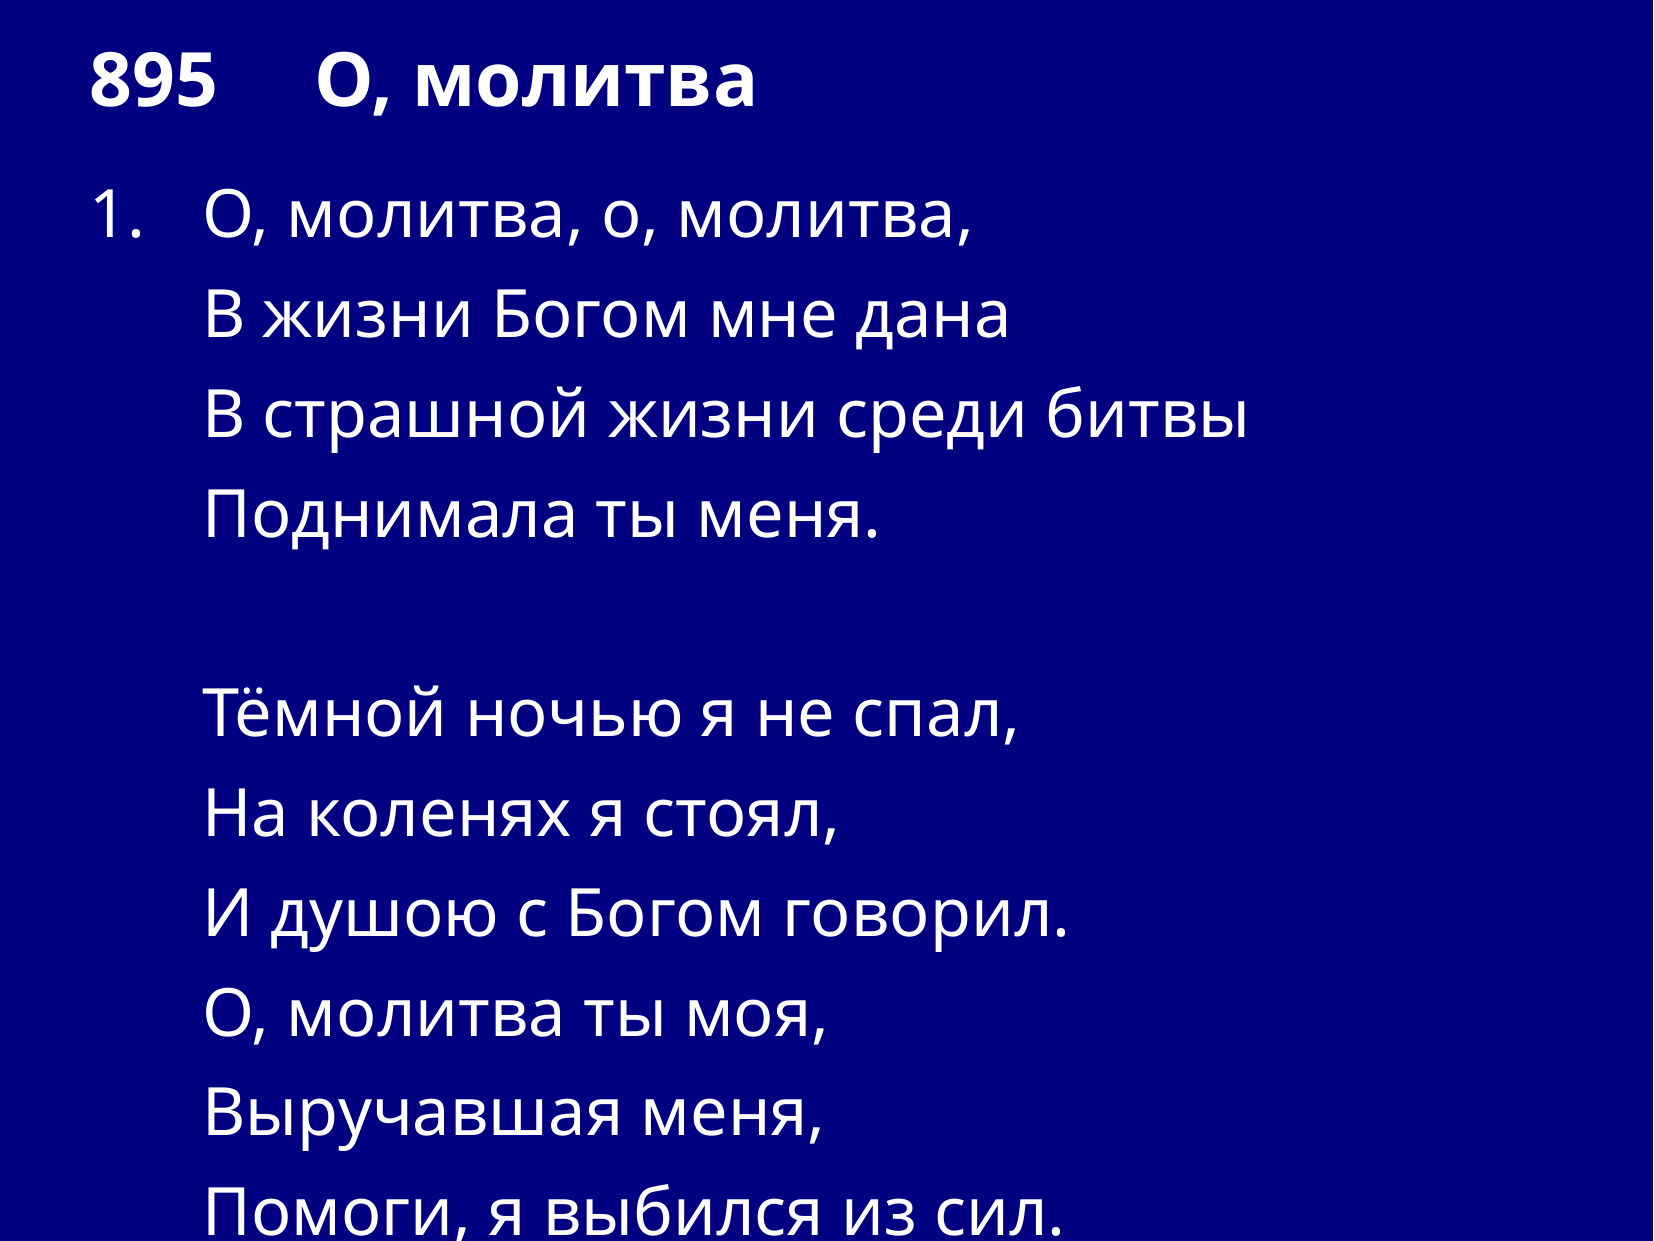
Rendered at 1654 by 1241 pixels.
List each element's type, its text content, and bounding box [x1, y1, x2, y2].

text_box 1. О, молитва, о, молитва, В жизни Богом мне дана В страшной жизни среди битвы Поднимала ты меня. Тёмной ночью я не спал, На коленях я стоял, И душою с Богом говорил. О, молитва ты моя, Выручавшая меня, Помоги, я выбился из сил. [75, 150, 1576, 1163]
text_box 895 О, молитва [75, 18, 1576, 132]
